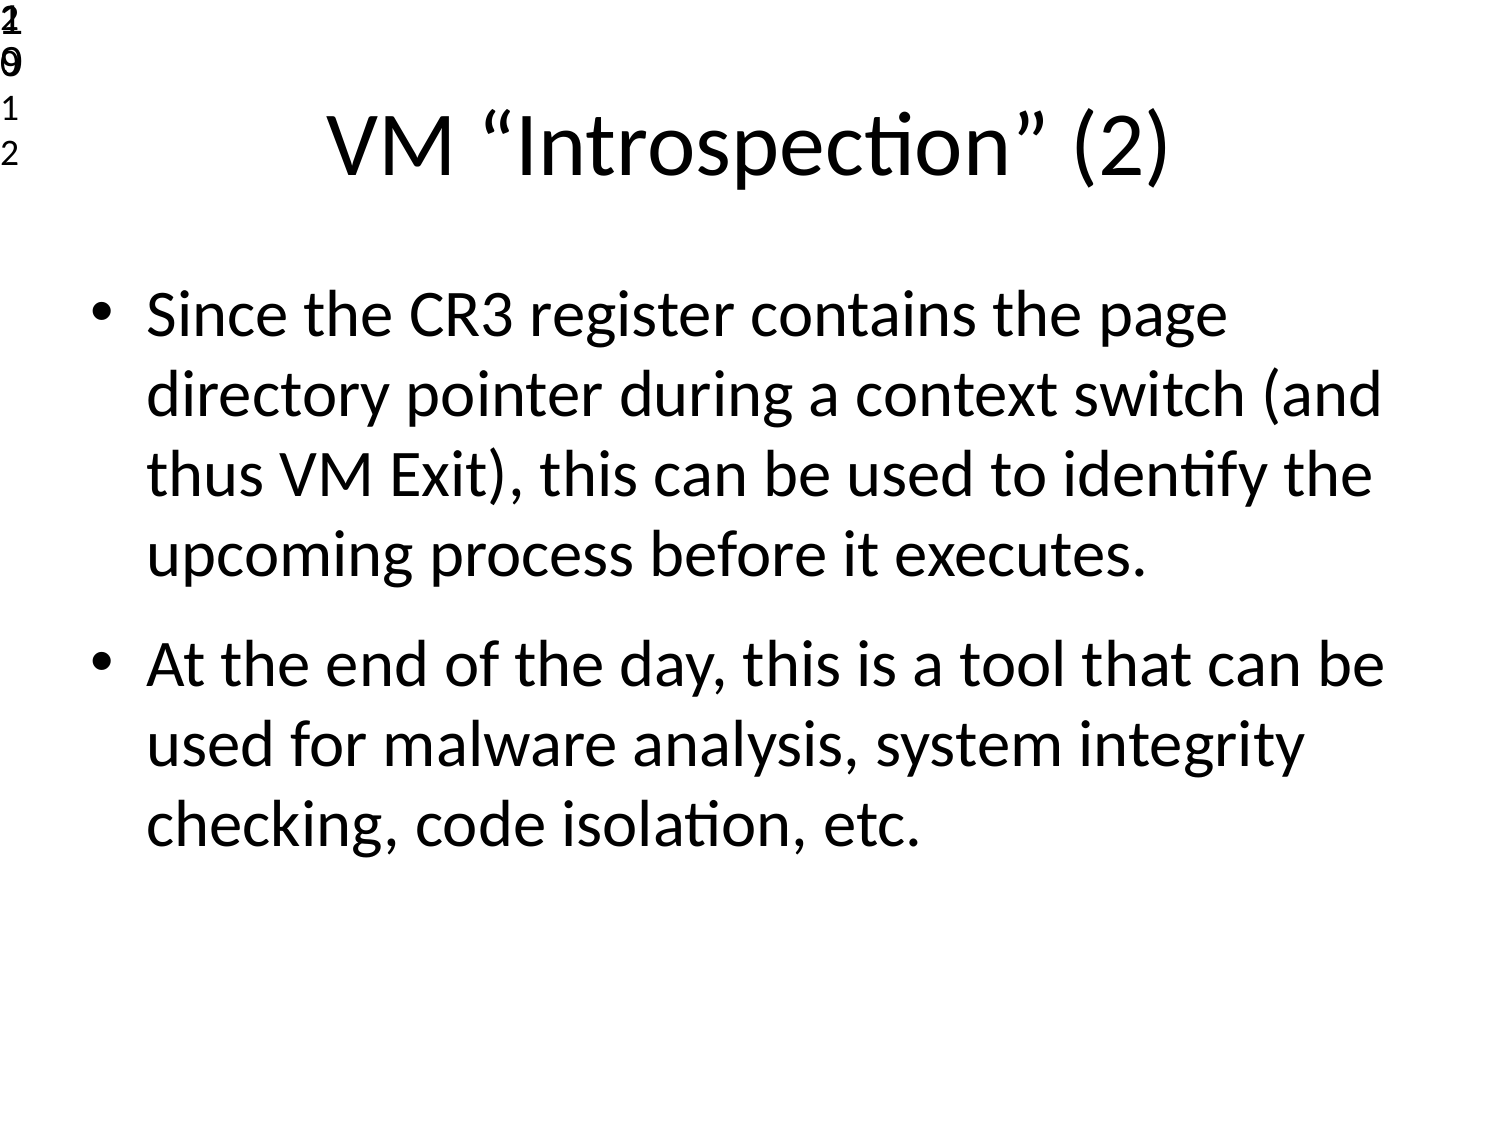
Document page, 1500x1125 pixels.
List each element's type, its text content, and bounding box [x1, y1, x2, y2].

title VM “Introspection” (2) [75, 45, 1425, 233]
list Since the CR3 register contains the page directory pointer during a context switch (and thus VM Exit), this can be used to identify the upcoming process before it executes. At the end of the day, this is a tool that can be used for malware analysis, system integrity checking, code isolation, etc. [75, 262, 1425, 1005]
